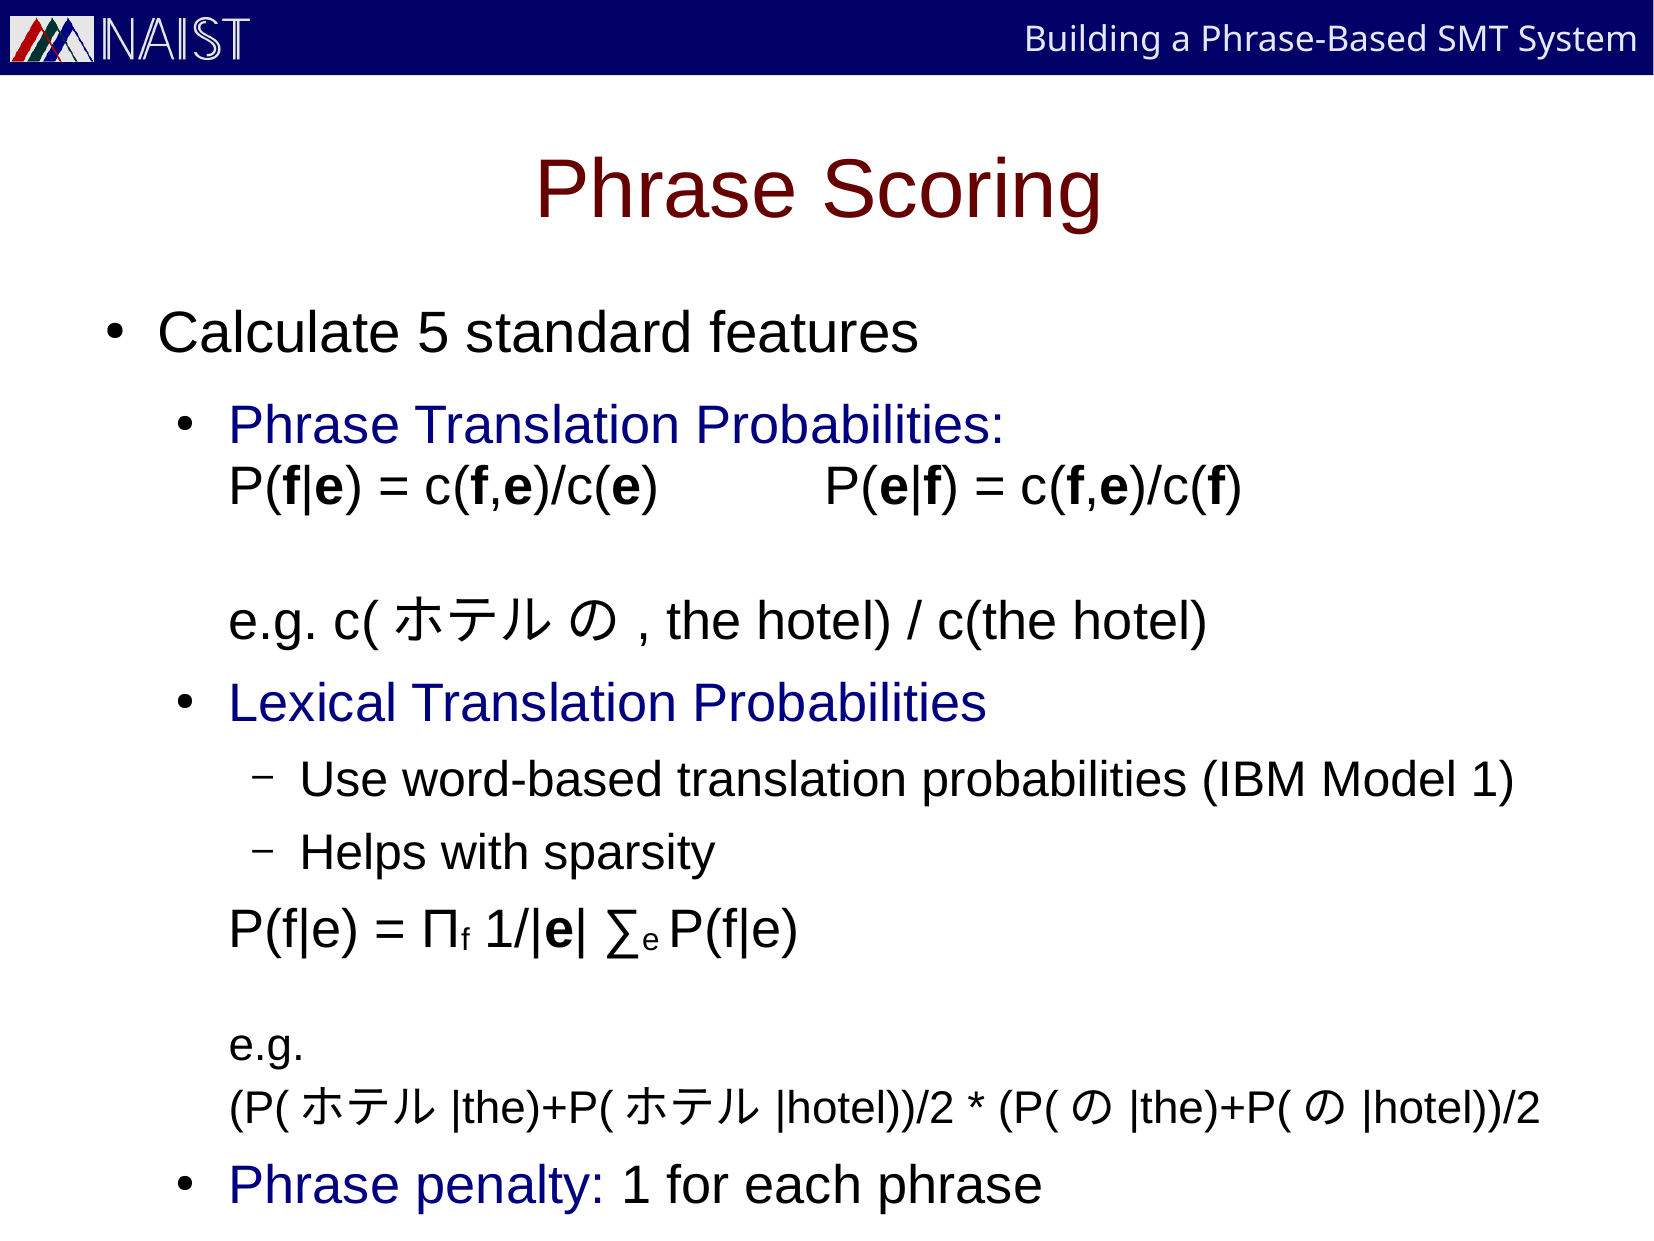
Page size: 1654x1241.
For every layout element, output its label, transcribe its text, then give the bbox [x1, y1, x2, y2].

picture [102, 17, 251, 60]
list Calculate 5 standard features Phrase Translation Probabilities: P(f|e) = c(f,e)/c(e) P(e|f) = c(f,e)/c(f) e.g. c(ホテル の, the hotel) / c(the hotel) Lexical Translation Probabilities Use word-based translation probabilities (IBM Model 1) Helps with sparsity P(f|e) = Πf 1/|e| ∑e P(f|e) e.g. (P(ホテル|the)+P(ホテル|hotel))/2 * (P(の|the)+P(の|hotel))/2 Phrase penalty: 1 for each phrase [86, 300, 1576, 1201]
picture [10, 16, 94, 62]
title Phrase Scoring [75, 92, 1564, 285]
